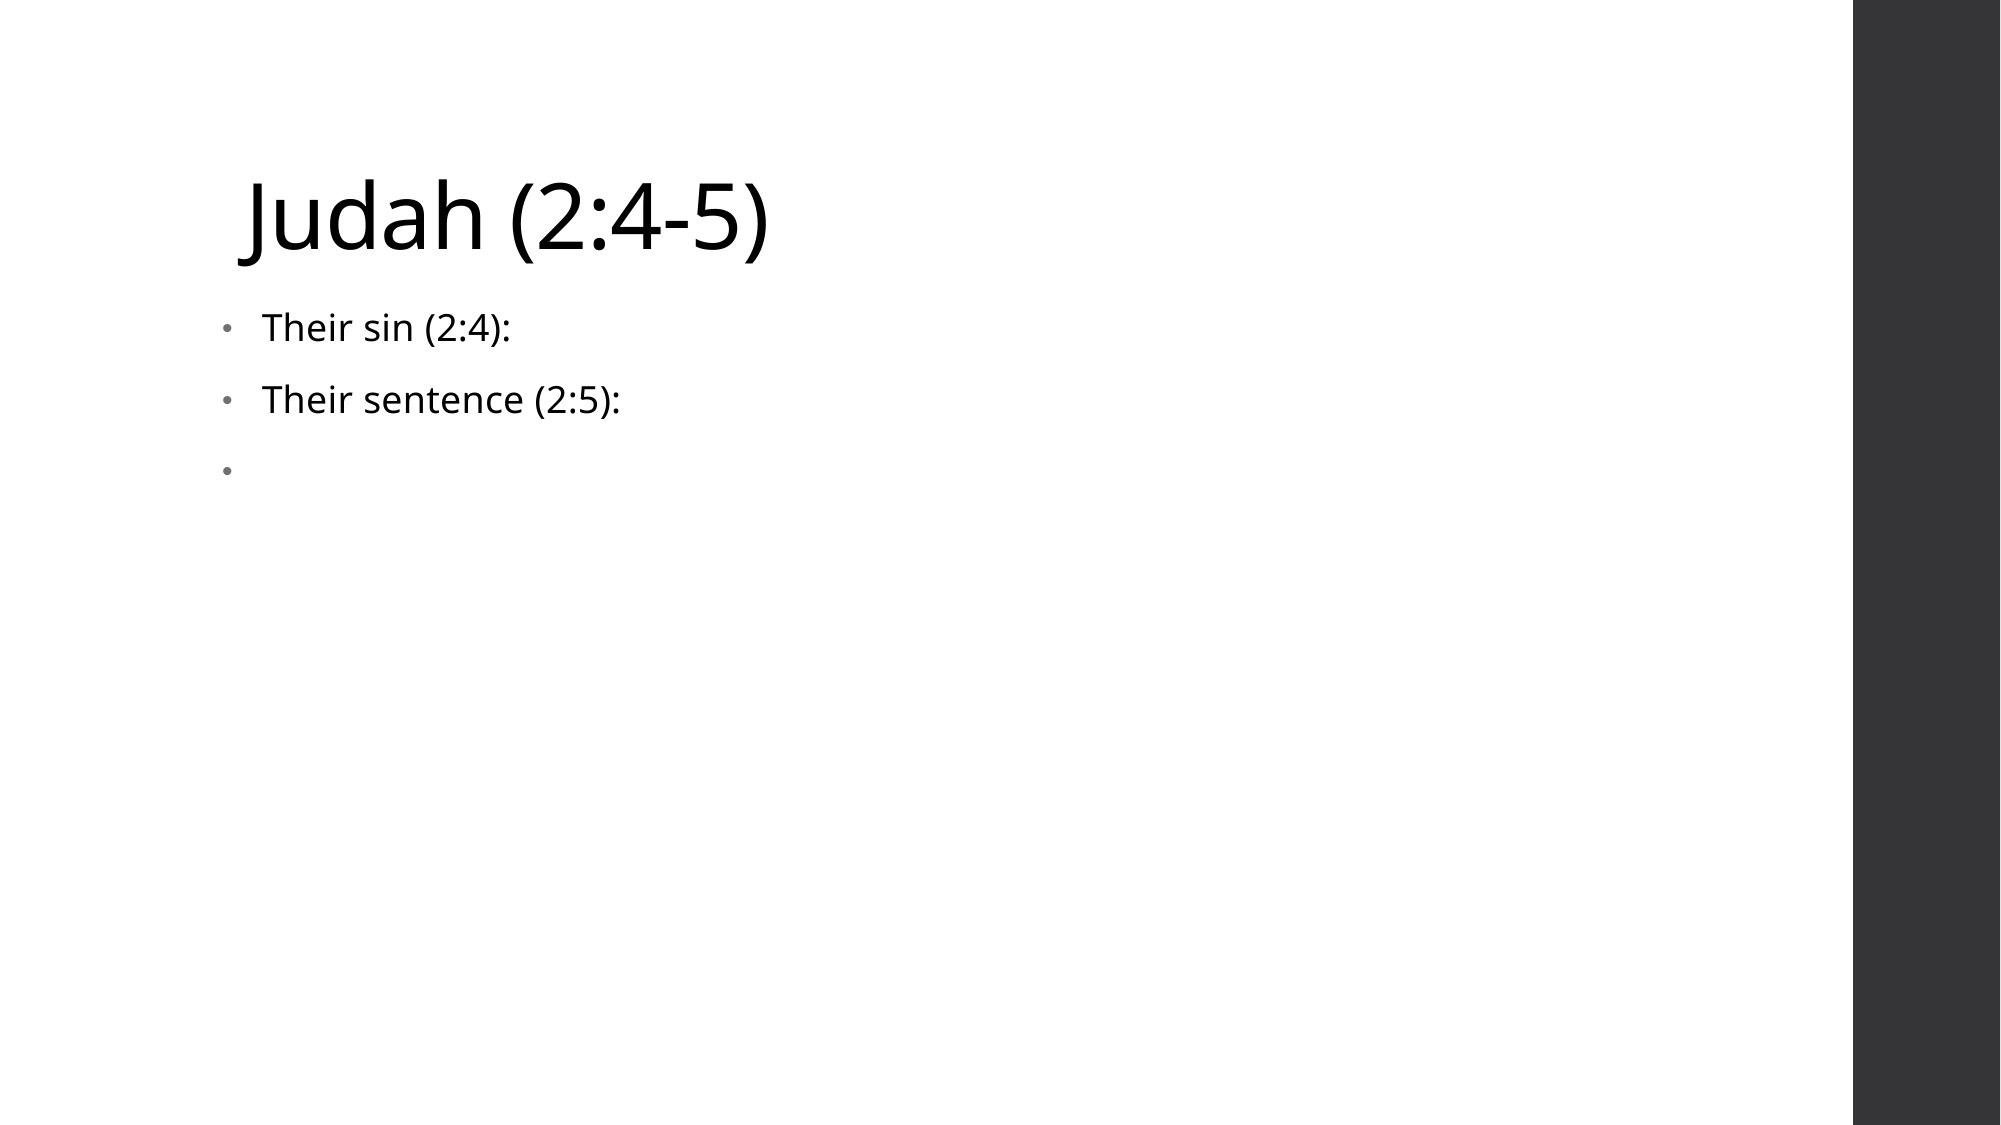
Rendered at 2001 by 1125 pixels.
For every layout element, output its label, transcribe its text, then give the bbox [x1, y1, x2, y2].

title Judah (2:4-5) [206, 60, 1797, 278]
list Their sin (2:4): Their sentence (2:5): [206, 299, 1617, 1014]
